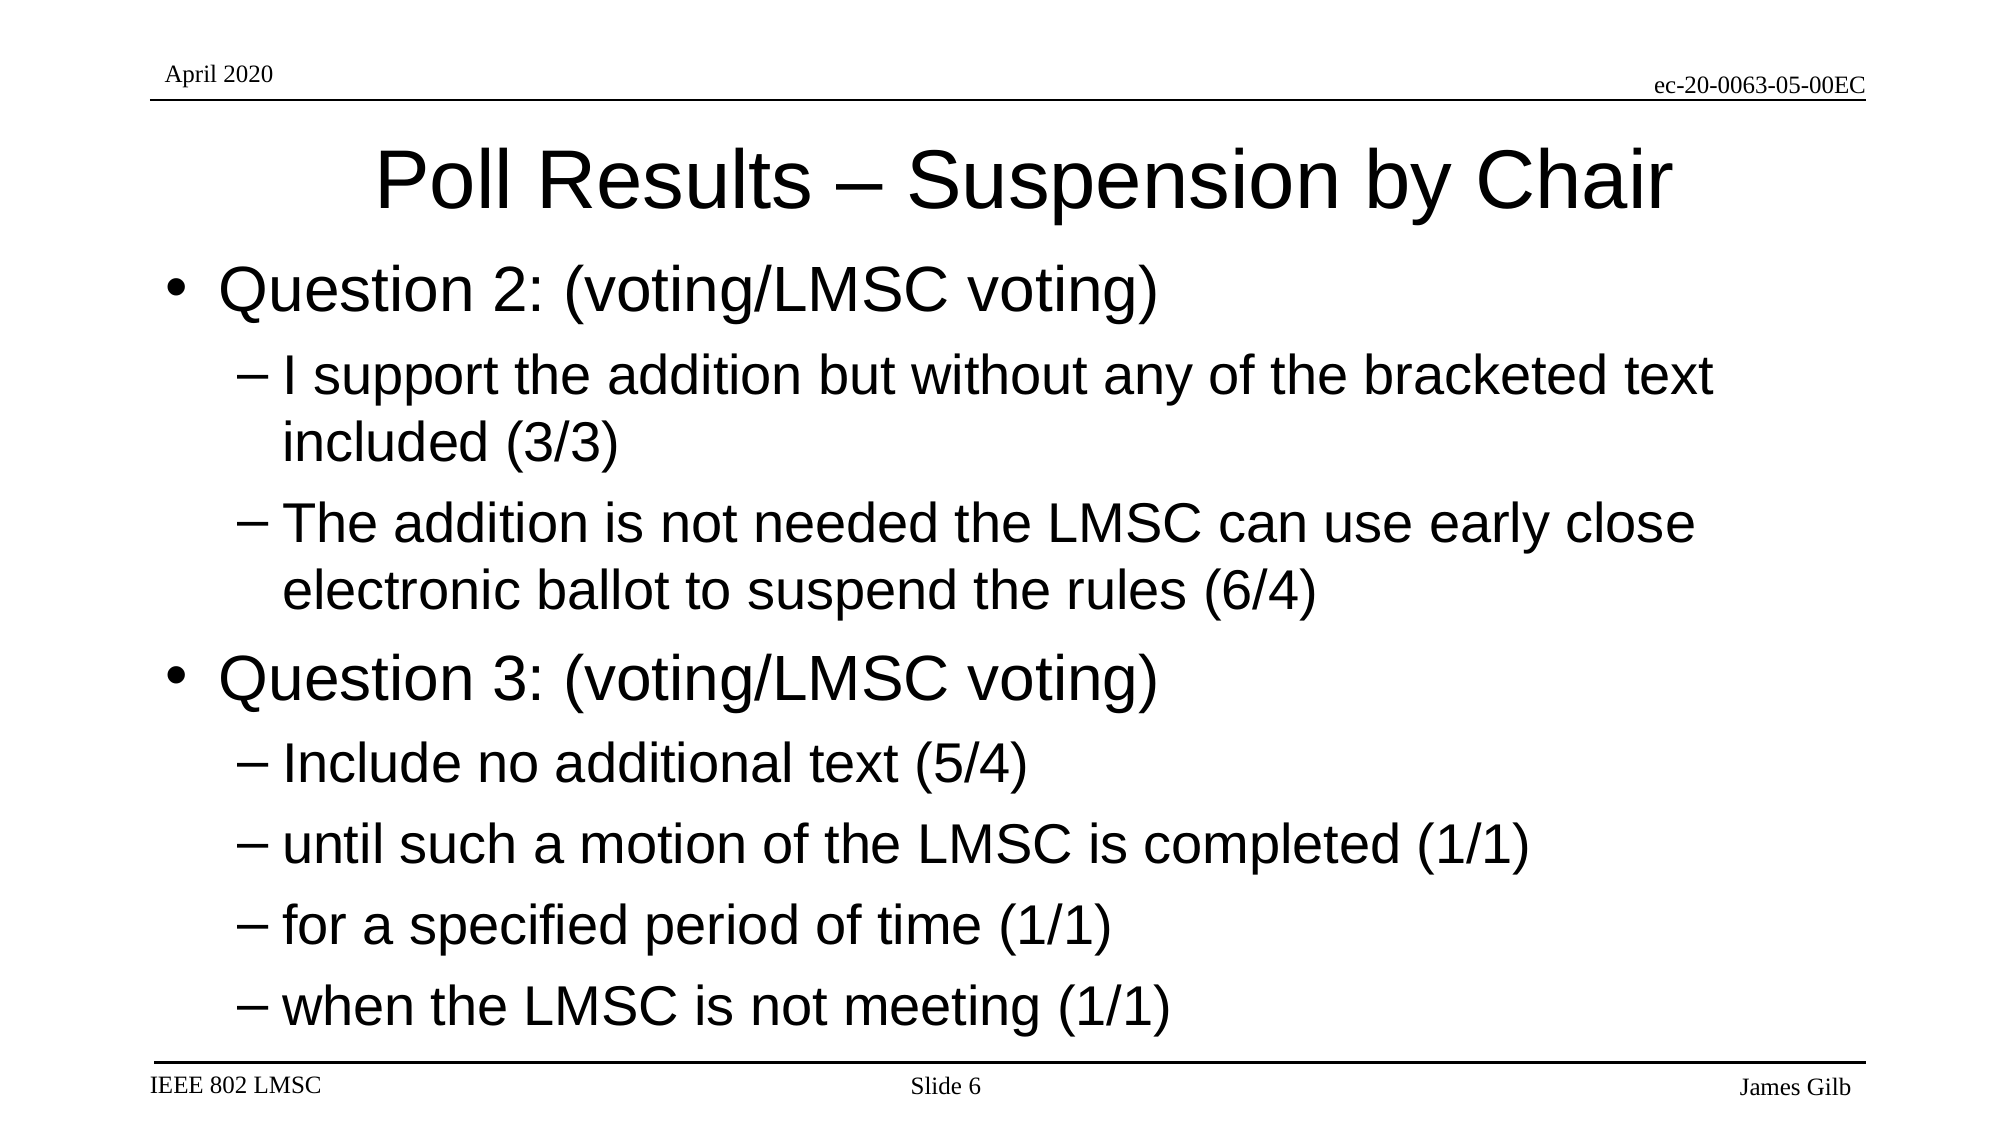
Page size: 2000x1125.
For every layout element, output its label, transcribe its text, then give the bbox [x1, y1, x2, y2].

list Question 2: (voting/LMSC voting) I support the addition but without any of the bracketed text included (3/3) The addition is not needed the LMSC can use early close electronic ballot to suspend the rules (6/4) Question 3: (voting/LMSC voting) Include no additional text (5/4) until such a motion of the LMSC is completed (1/1) for a specified period of time (1/1) when the LMSC is not meeting (1/1) [149, 239, 1900, 1051]
title Poll Results – Suspension by Chair [149, 112, 1900, 238]
